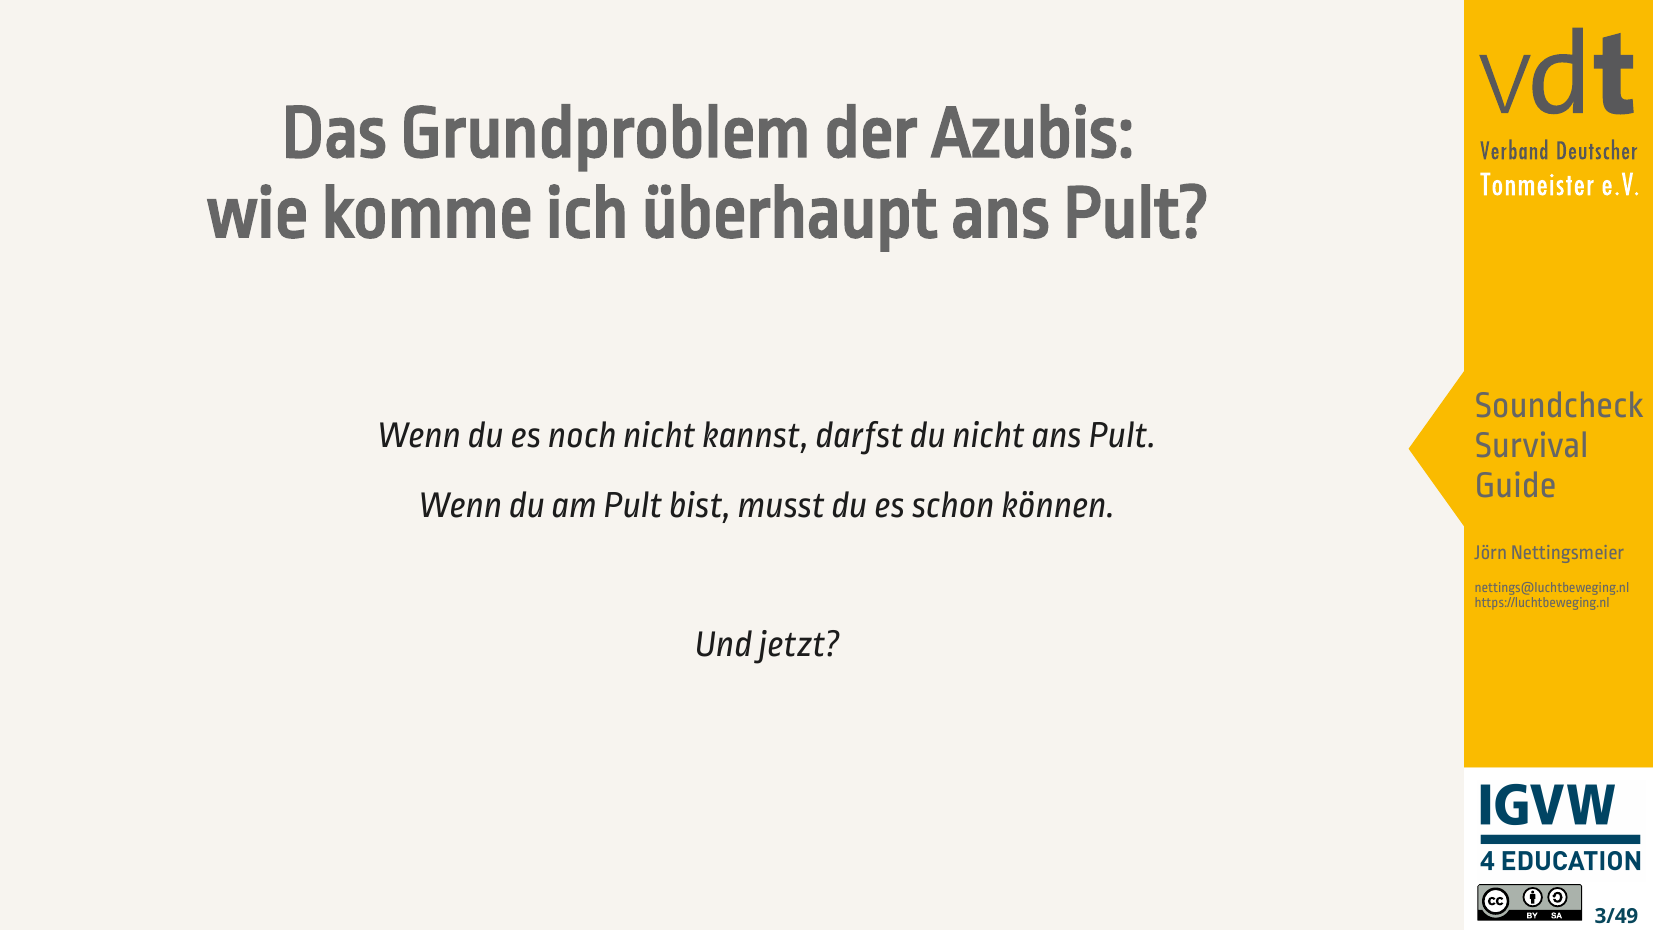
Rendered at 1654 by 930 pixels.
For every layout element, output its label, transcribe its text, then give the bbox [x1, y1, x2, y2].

list Wenn du es noch nicht kannst, darfst du nicht ans Pult. Wenn du am Pult bist, musst du es schon können. Und jetzt? [141, 236, 1394, 905]
picture [1477, 780, 1646, 882]
title Das Grundproblem der Azubis: wie komme ich überhaupt ans Pult? [82, 93, 1335, 254]
